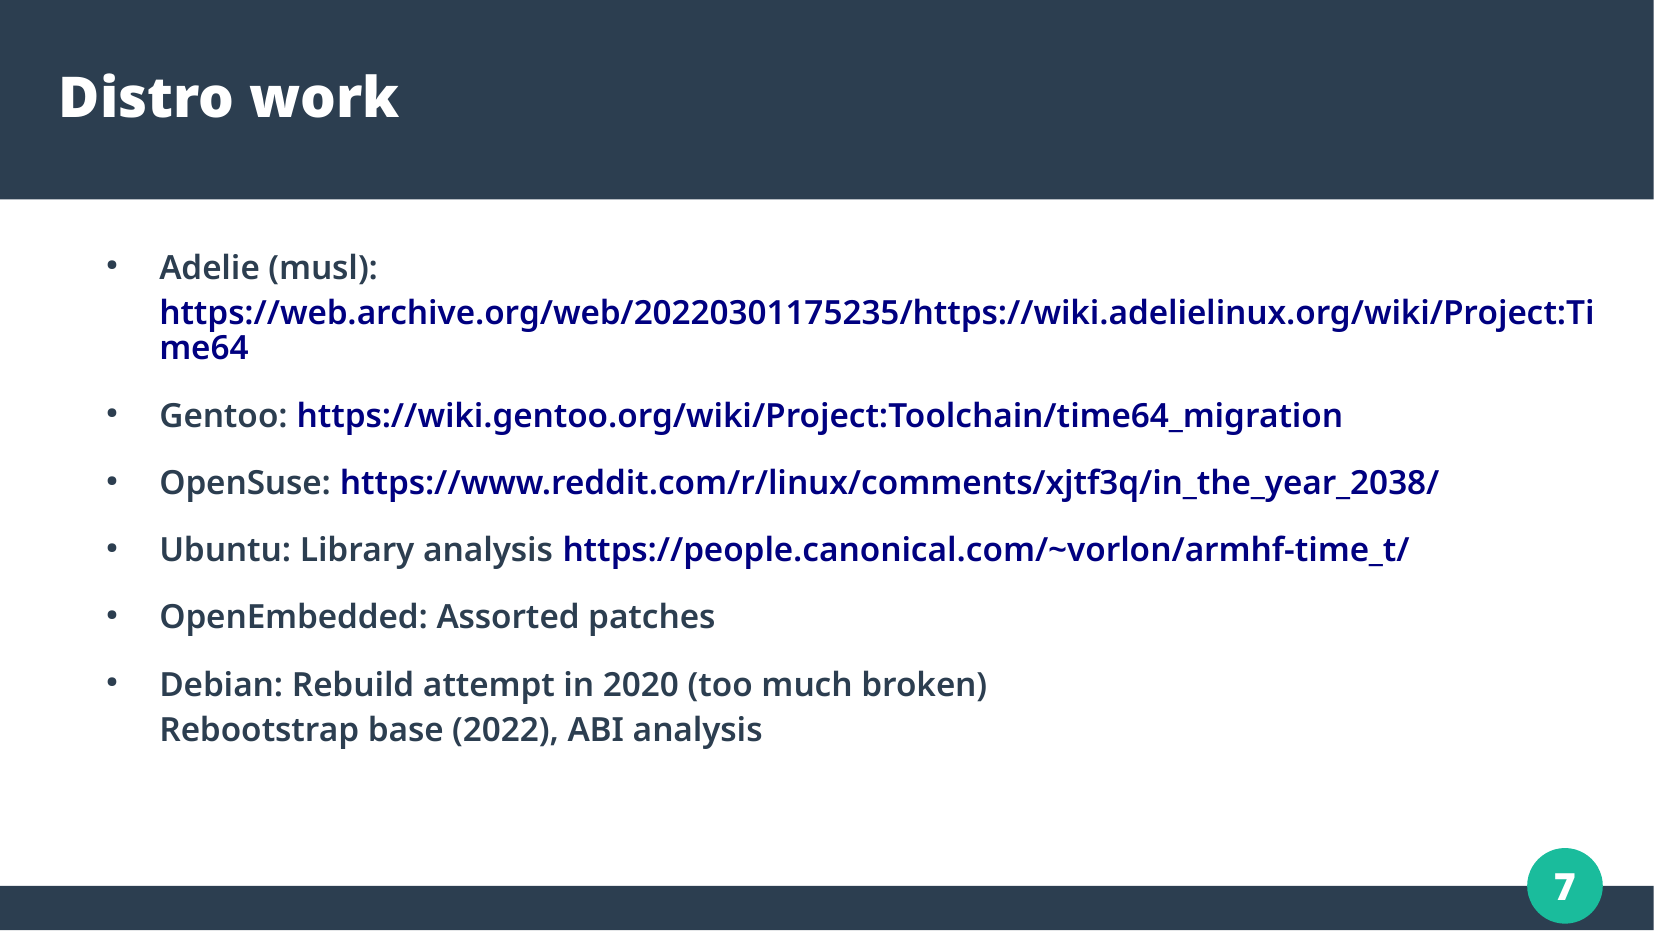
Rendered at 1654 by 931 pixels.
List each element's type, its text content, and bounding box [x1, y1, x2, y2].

title Distro work [59, 37, 1595, 155]
list Adelie (musl):https://web.archive.org/web/20220301175235/https://wiki.adelielinux.org/wiki/Project:Time64 Gentoo: https://wiki.gentoo.org/wiki/Project:Toolchain/time64_migration OpenSuse: https://www.reddit.com/r/linux/comments/xjtf3q/in_the_year_2038/ Ubuntu: Library analysis https://people.canonical.com/~vorlon/armhf-time_t/ OpenEmbedded: Assorted patches Debian: Rebuild attempt in 2020 (too much broken) Rebootstrap base (2022), ABI analysis [88, 243, 1625, 864]
